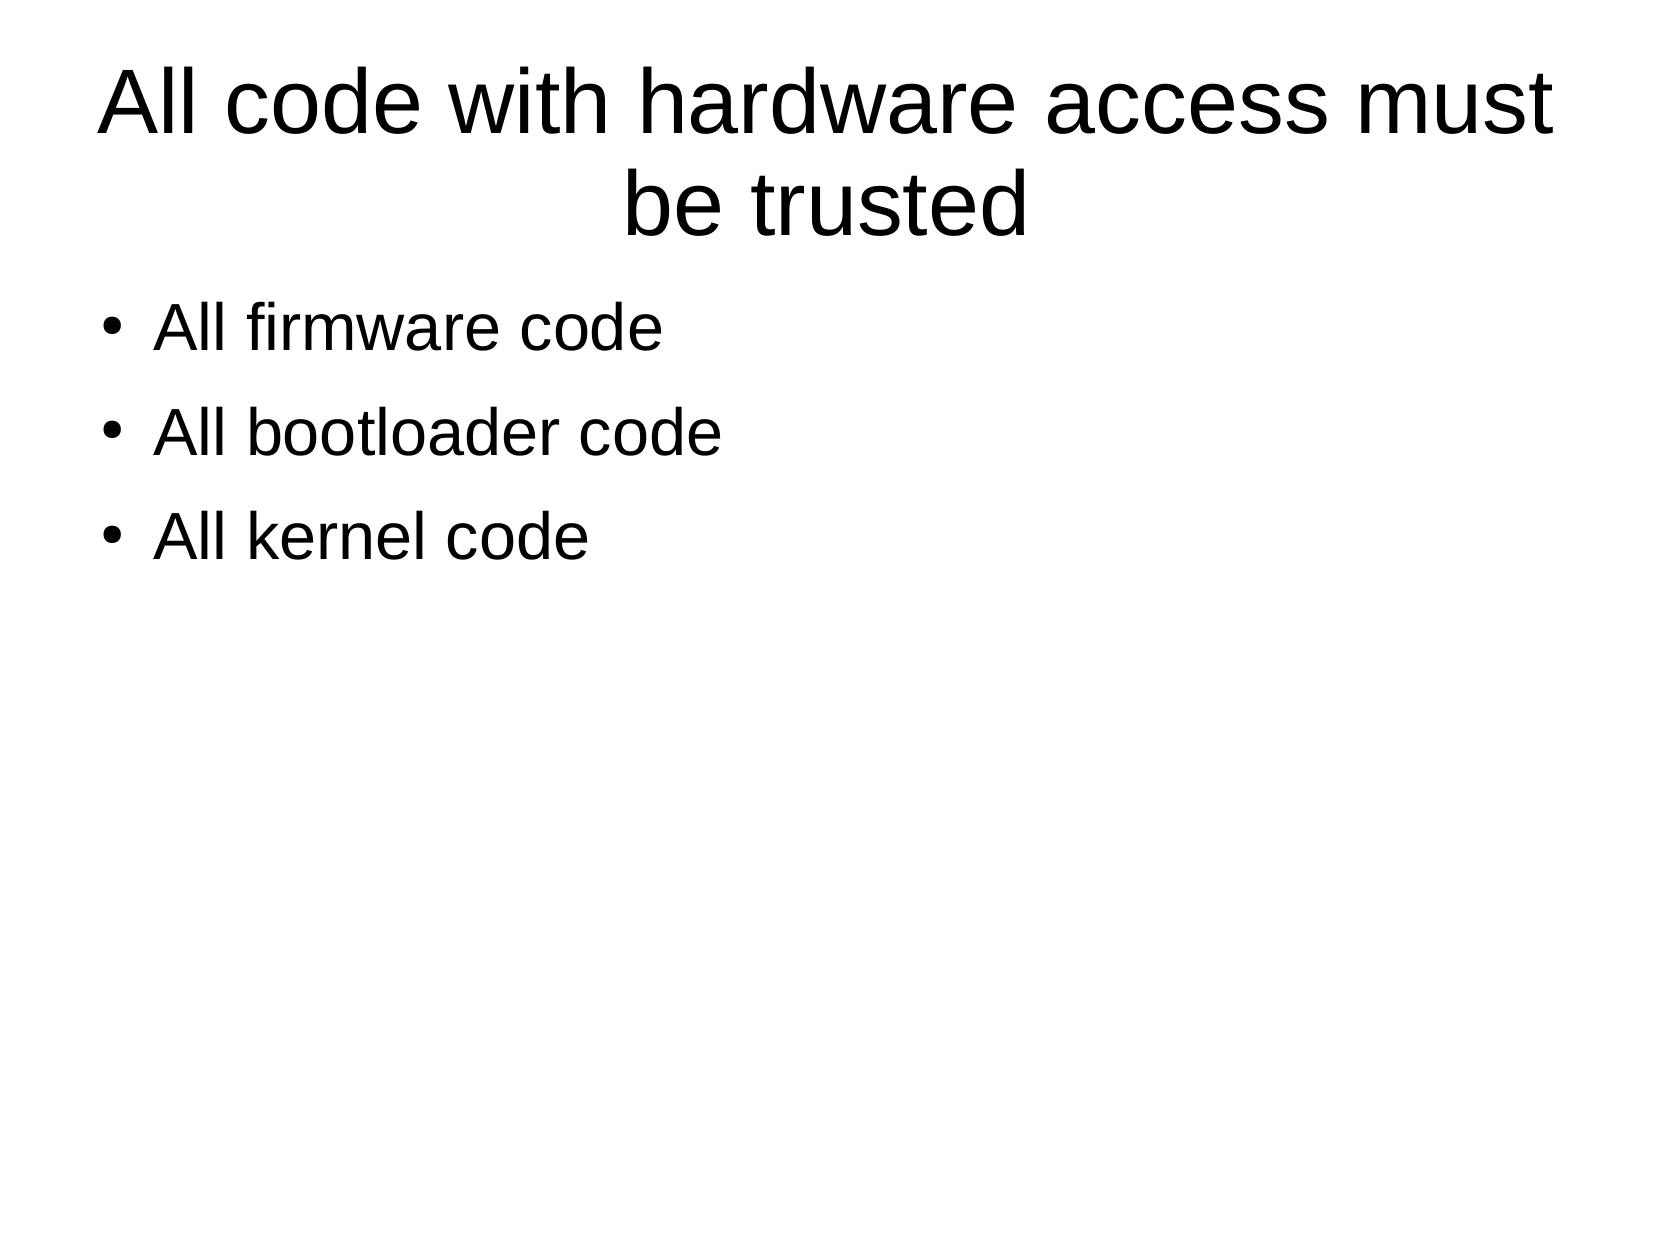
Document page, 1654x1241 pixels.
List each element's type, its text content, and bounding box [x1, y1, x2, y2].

list All firmware code All bootloader code All kernel code [82, 290, 1571, 1109]
title All code with hardware access must be trusted [82, 49, 1571, 257]
